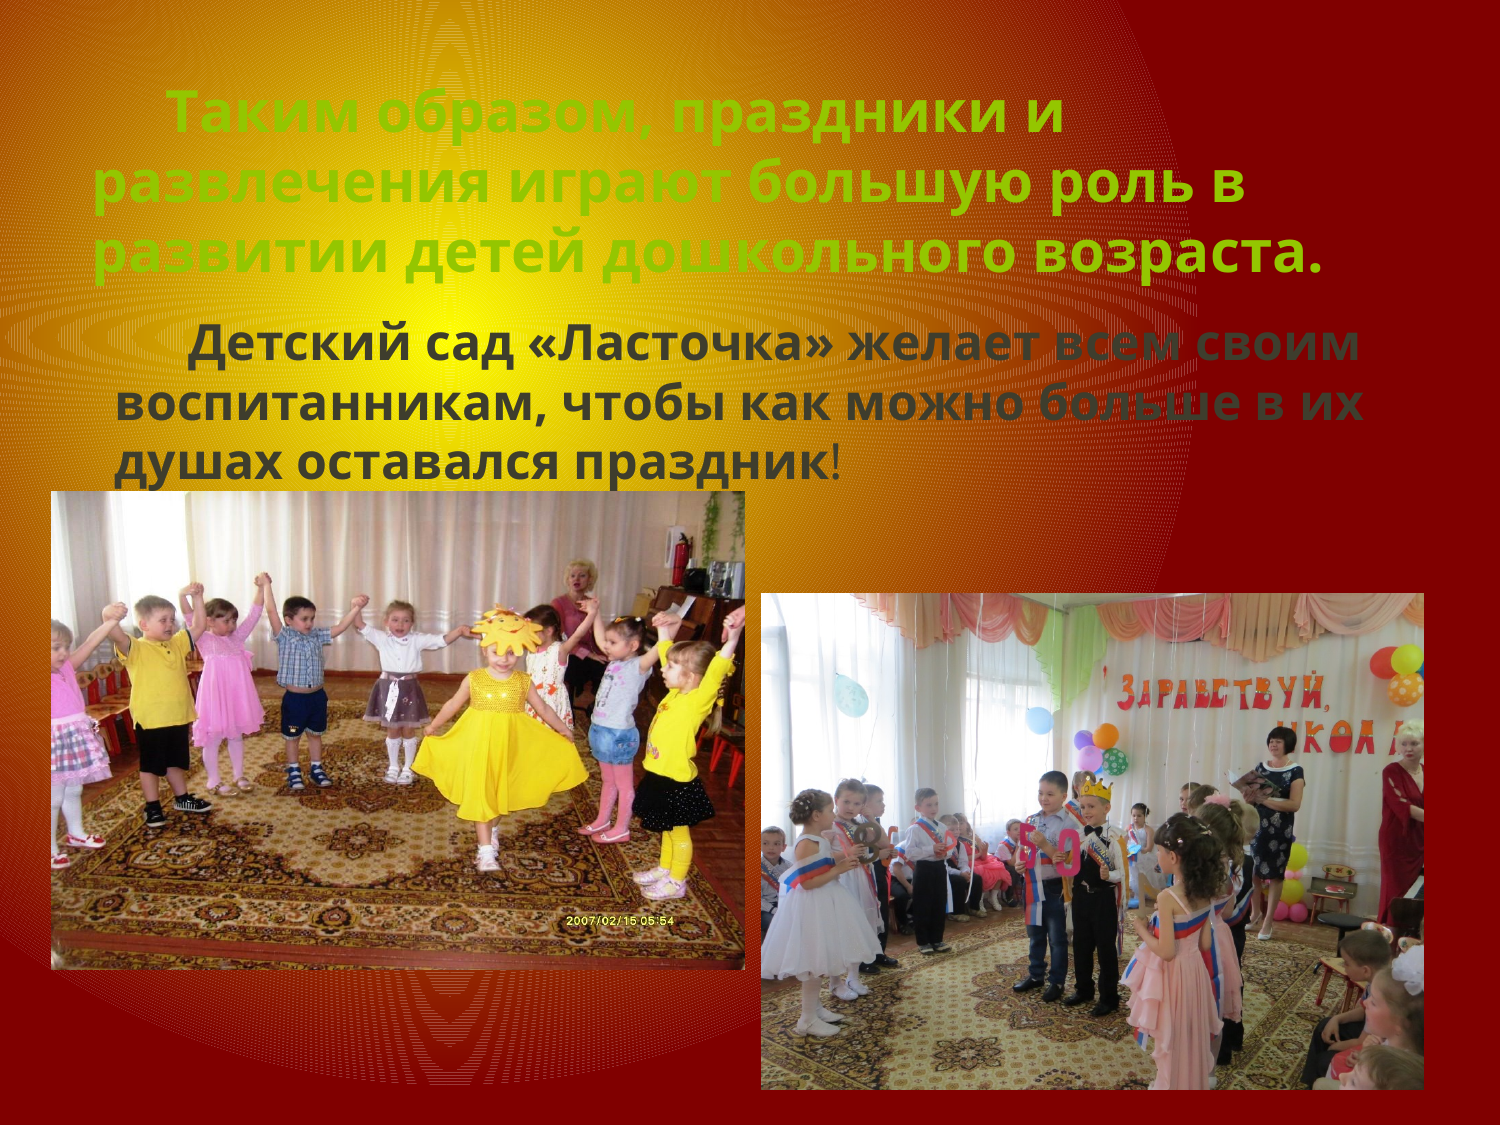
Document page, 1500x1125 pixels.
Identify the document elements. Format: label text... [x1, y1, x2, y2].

list Детский сад «Ласточка» желает всем своим воспитанникам, чтобы как можно больше в их душах оставался праздник! [88, 302, 1412, 1012]
title Таким образом, праздники и развлечения играют большую роль в развитии детей дошкольного возраста. [76, 66, 1424, 291]
picture [761, 593, 1424, 1090]
picture [51, 491, 745, 970]
